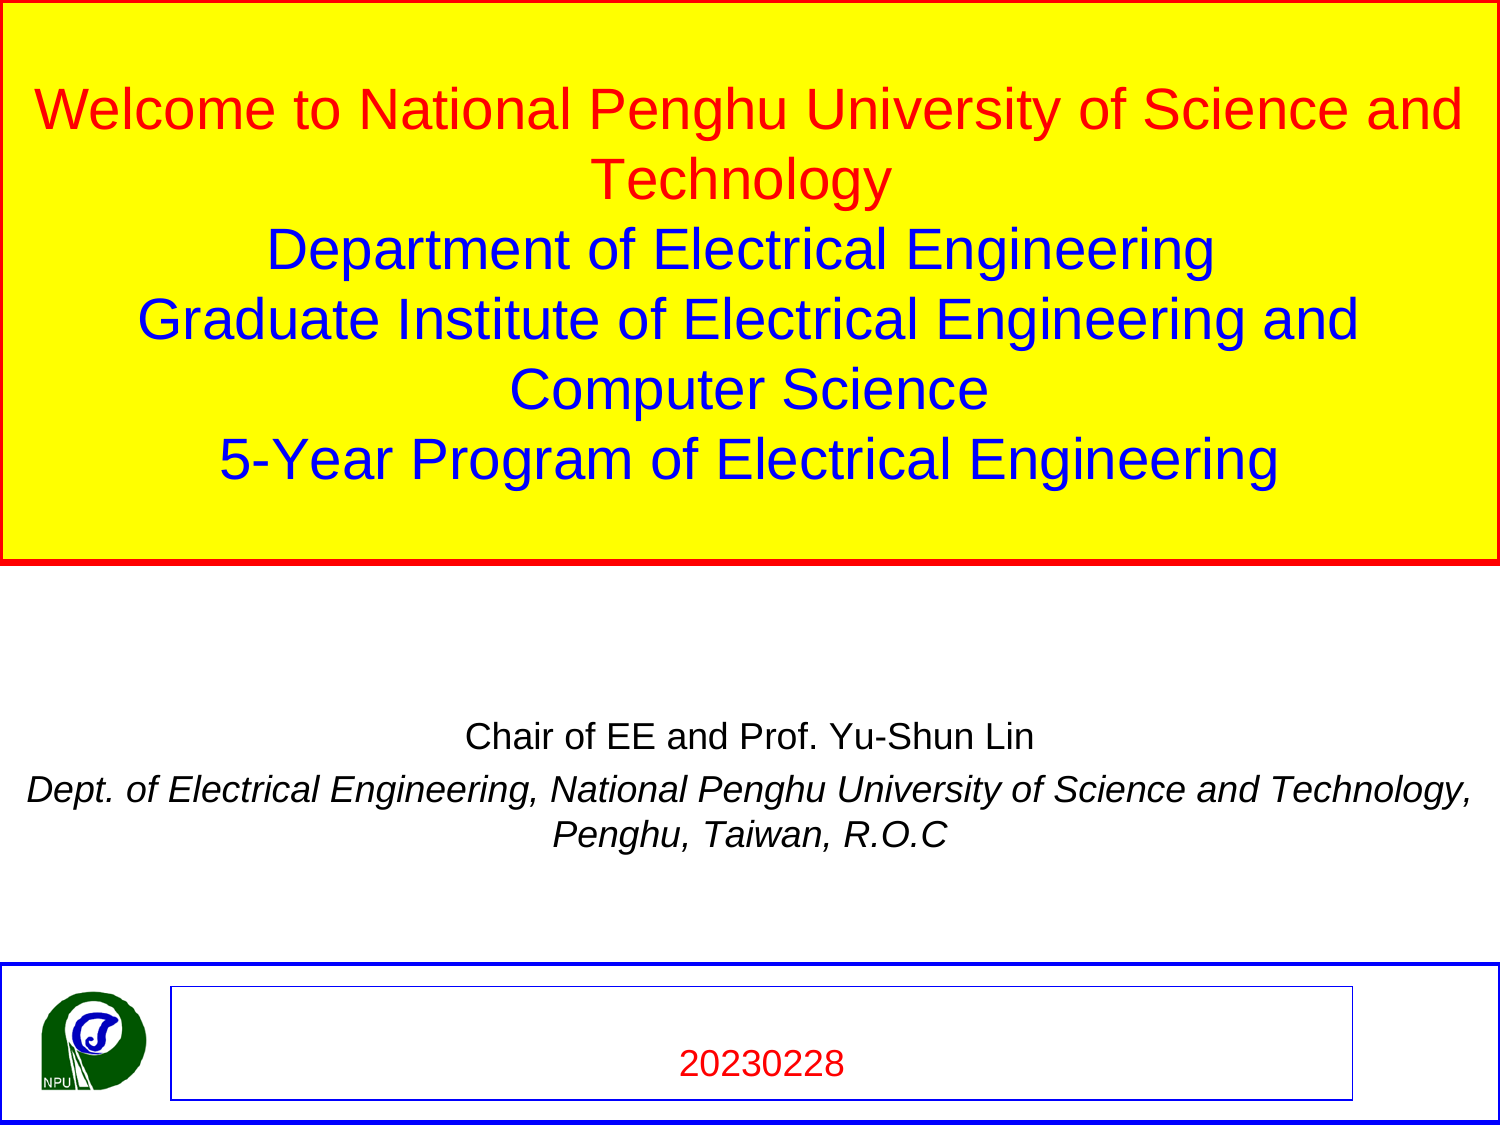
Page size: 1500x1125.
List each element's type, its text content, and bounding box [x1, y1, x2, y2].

title Welcome to National Penghu University of Science and Technology Department of Electrical Engineering Graduate Institute of Electrical Engineering and Computer Science 5-Year Program of Electrical Engineering [0, 0, 1500, 563]
picture [29, 987, 154, 1099]
subtitle Chair of EE and Prof. Yu-Shun Lin Dept. of Electrical Engineering, National Penghu University of Science and Technology, Penghu, Taiwan, R.O.C [0, 704, 1500, 941]
text_box [0, 964, 1500, 1123]
text_box 20230228 [171, 986, 1353, 1101]
